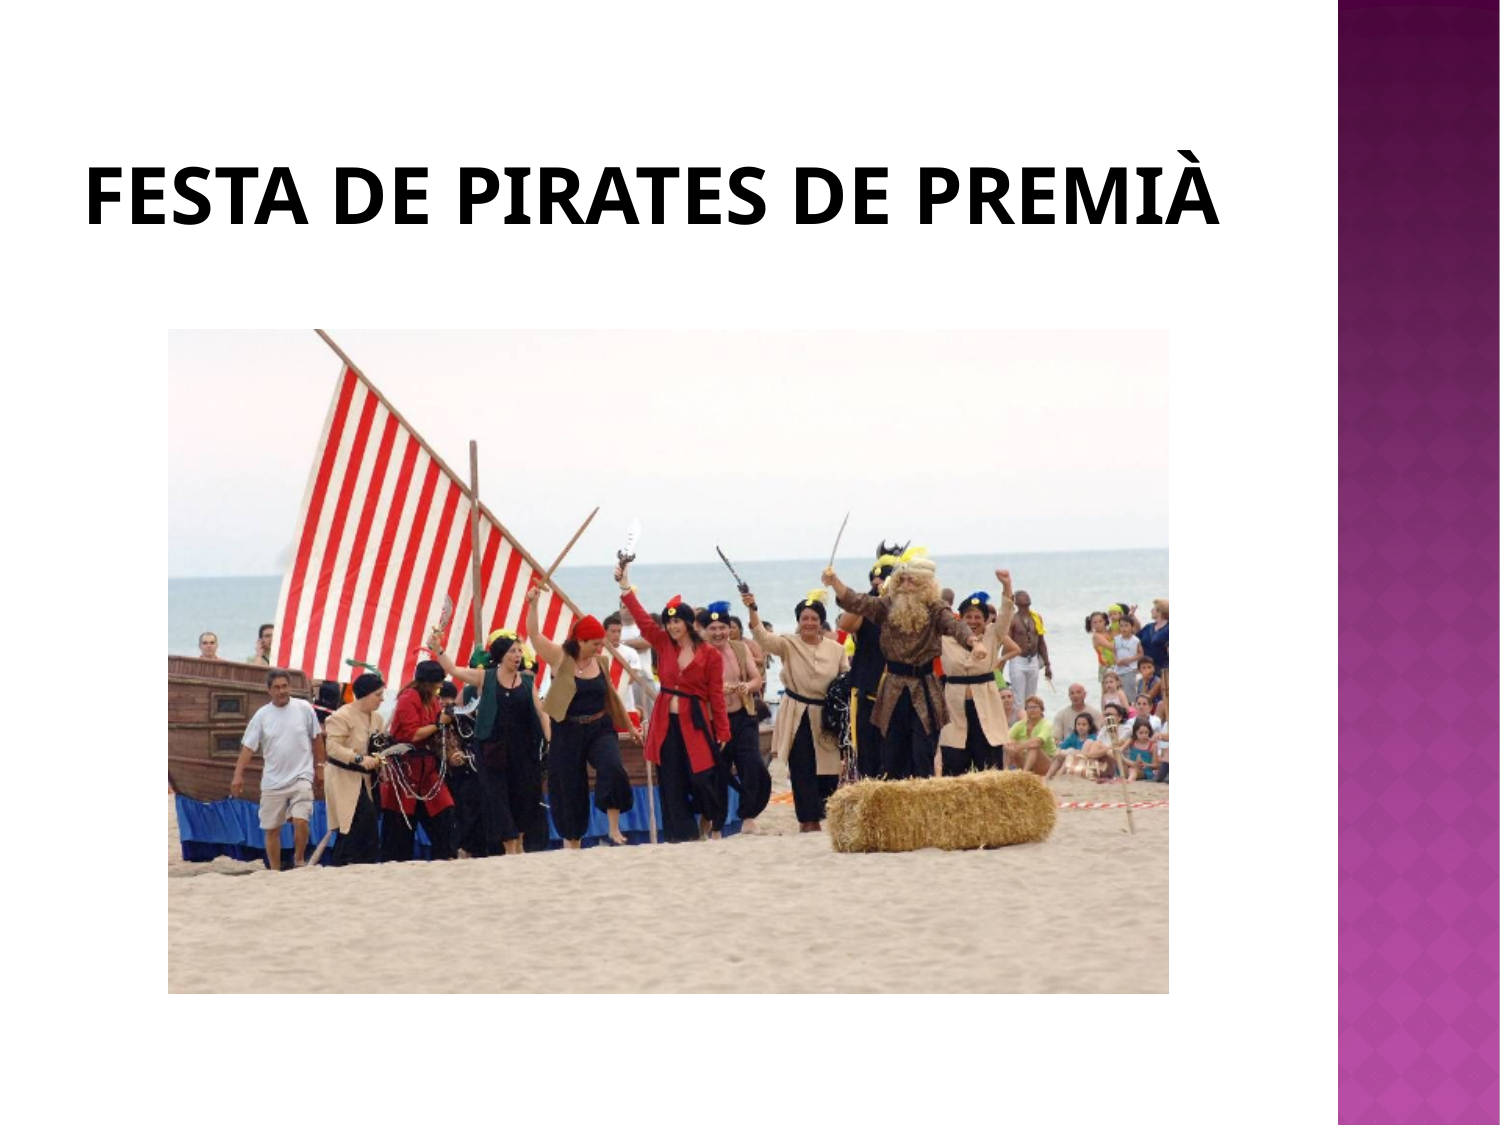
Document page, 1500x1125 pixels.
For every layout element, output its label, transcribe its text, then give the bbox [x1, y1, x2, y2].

title FESTA DE PIRATES DE PREMIÀ [75, 52, 1263, 240]
picture [168, 329, 1169, 994]
